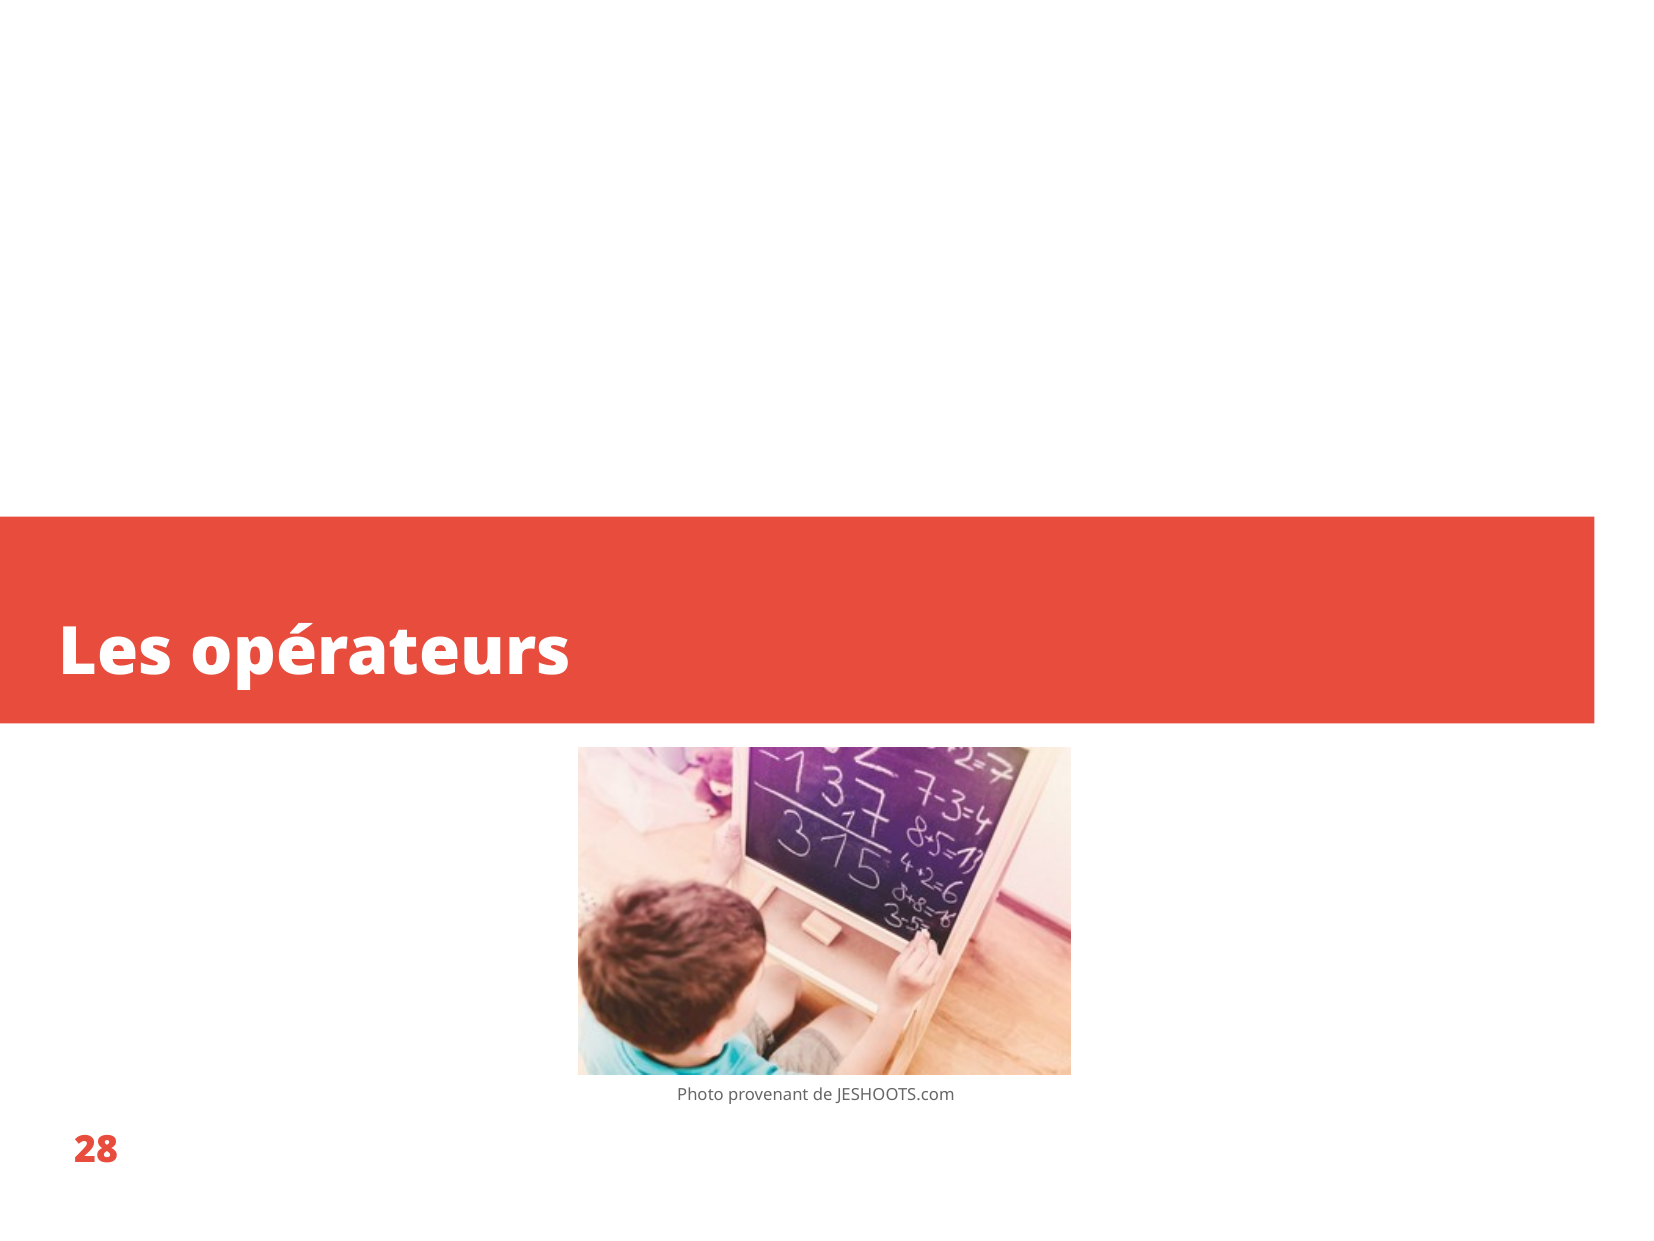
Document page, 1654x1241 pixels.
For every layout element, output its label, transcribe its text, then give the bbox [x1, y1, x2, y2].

text_box Photo provenant de JESHOOTS.com [604, 1074, 1028, 1114]
picture [578, 747, 1071, 1075]
title Les opérateurs [59, 546, 1595, 694]
